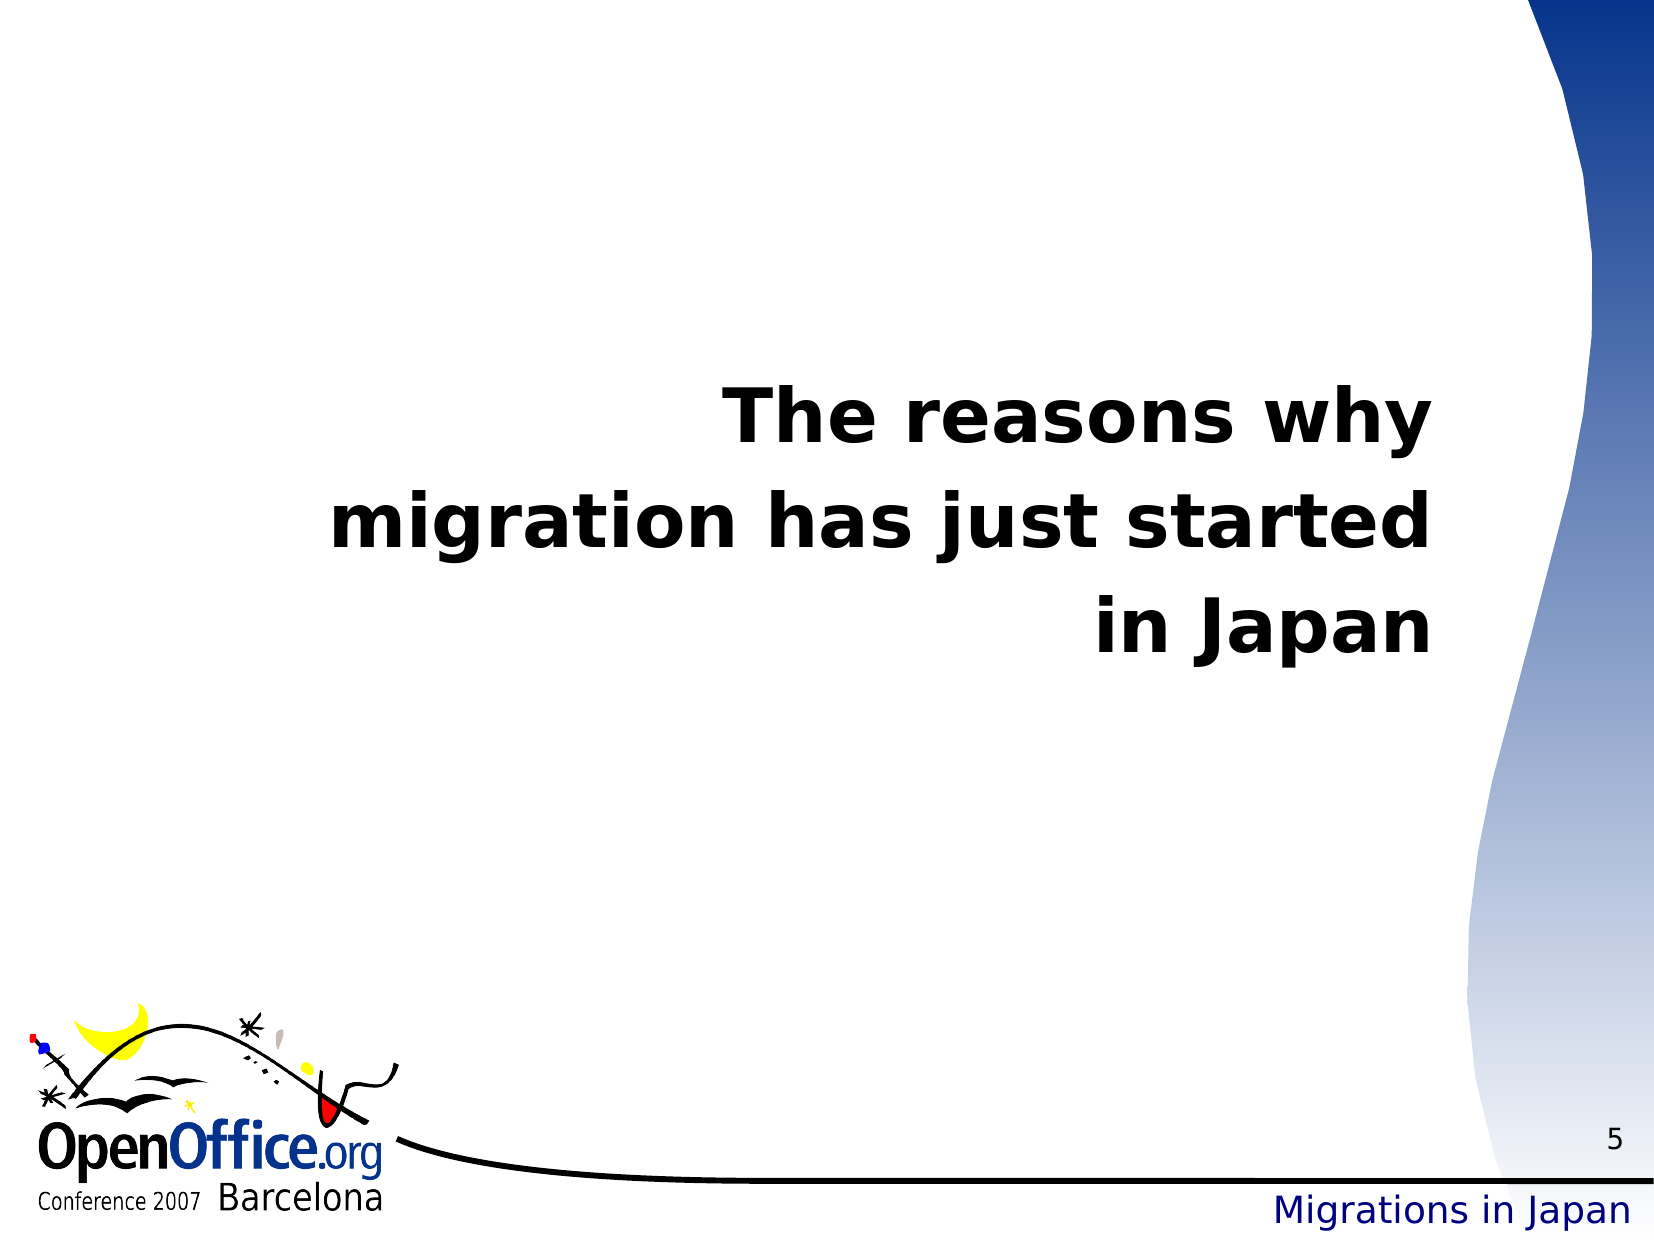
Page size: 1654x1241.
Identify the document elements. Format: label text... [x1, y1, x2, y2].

subtitle The reasons why migration has just started in Japan [0, 99, 1435, 905]
picture [29, 1003, 399, 1211]
